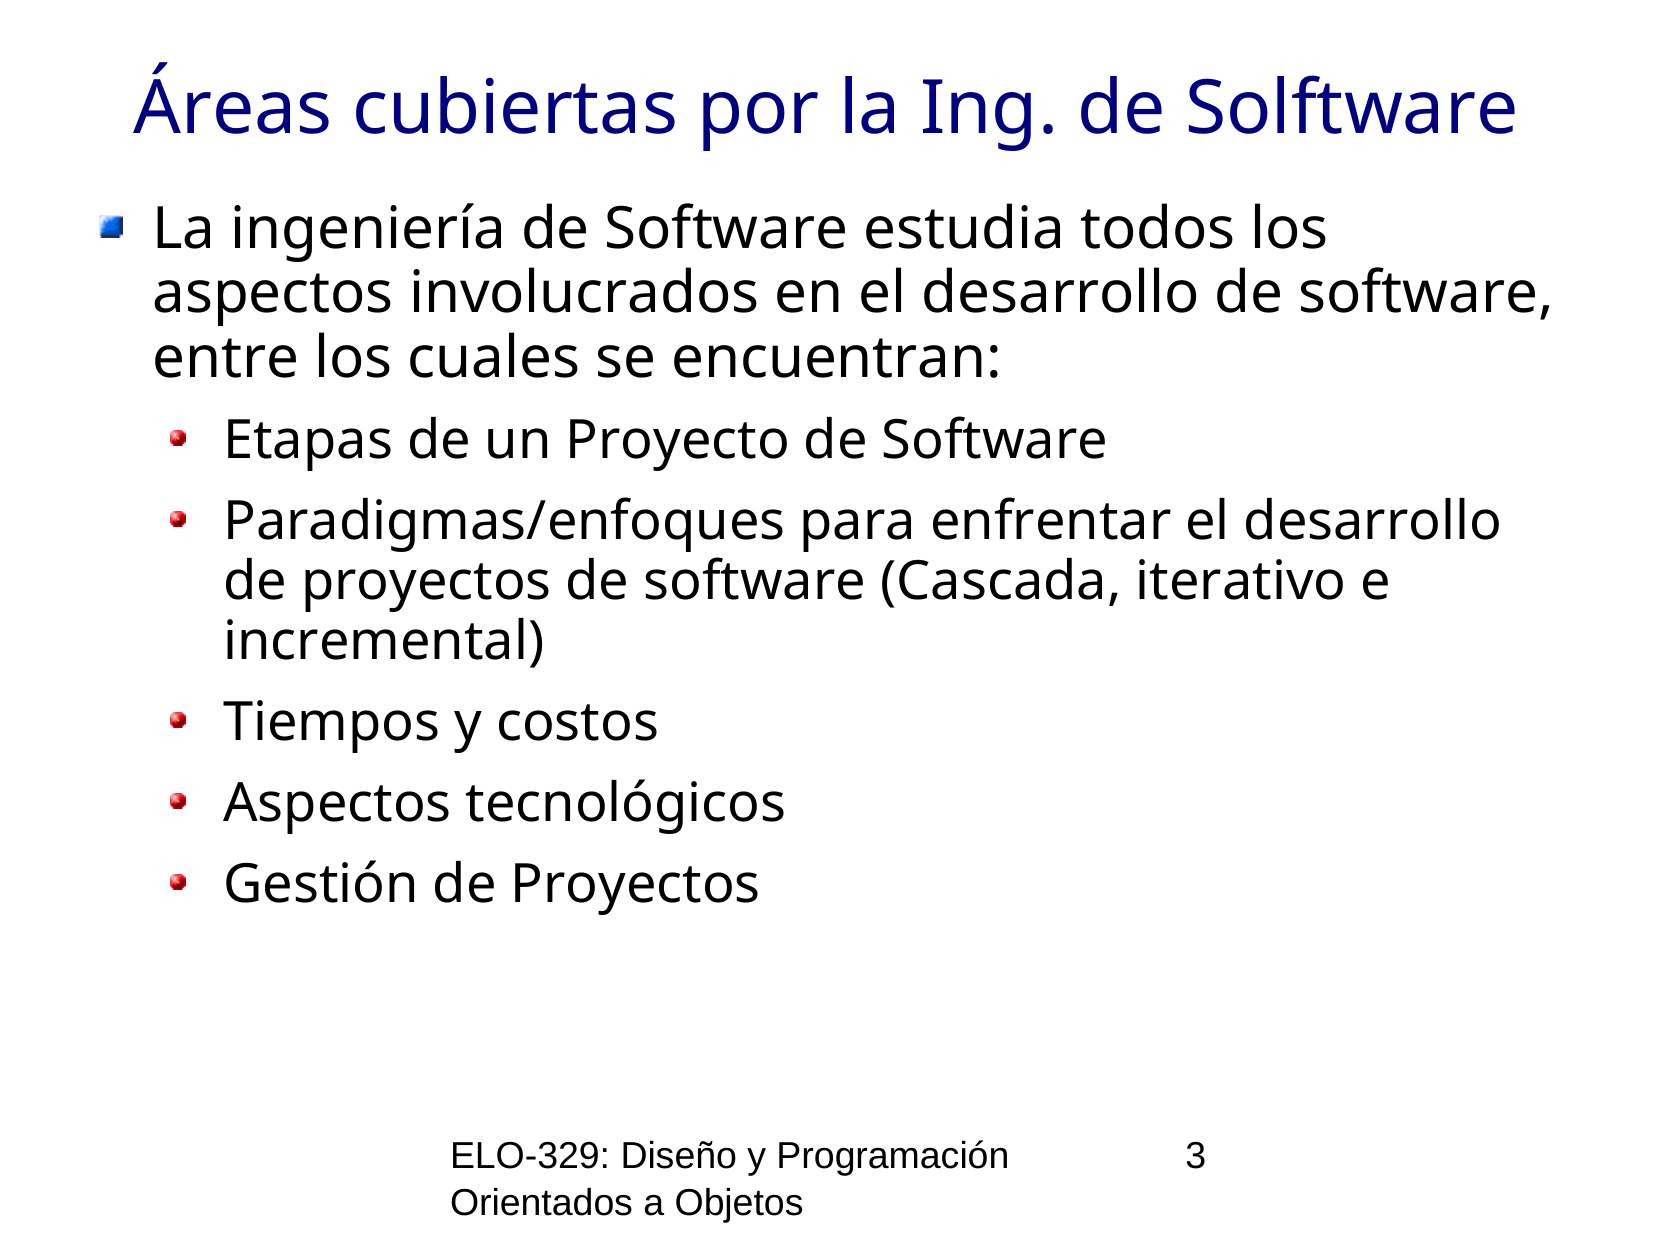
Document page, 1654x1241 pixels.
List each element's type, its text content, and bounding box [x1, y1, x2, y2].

list La ingeniería de Software estudia todos los aspectos involucrados en el desarrollo de software, entre los cuales se encuentran: Etapas de un Proyecto de Software Paradigmas/enfoques para enfrentar el desarrollo de proyectos de software (Cascada, iterativo e incremental)‏ Tiempos y costos Aspectos tecnológicos Gestión de Proyectos [82, 192, 1571, 1104]
title Áreas cubiertas por la Ing. de Solftware [82, 55, 1571, 156]
